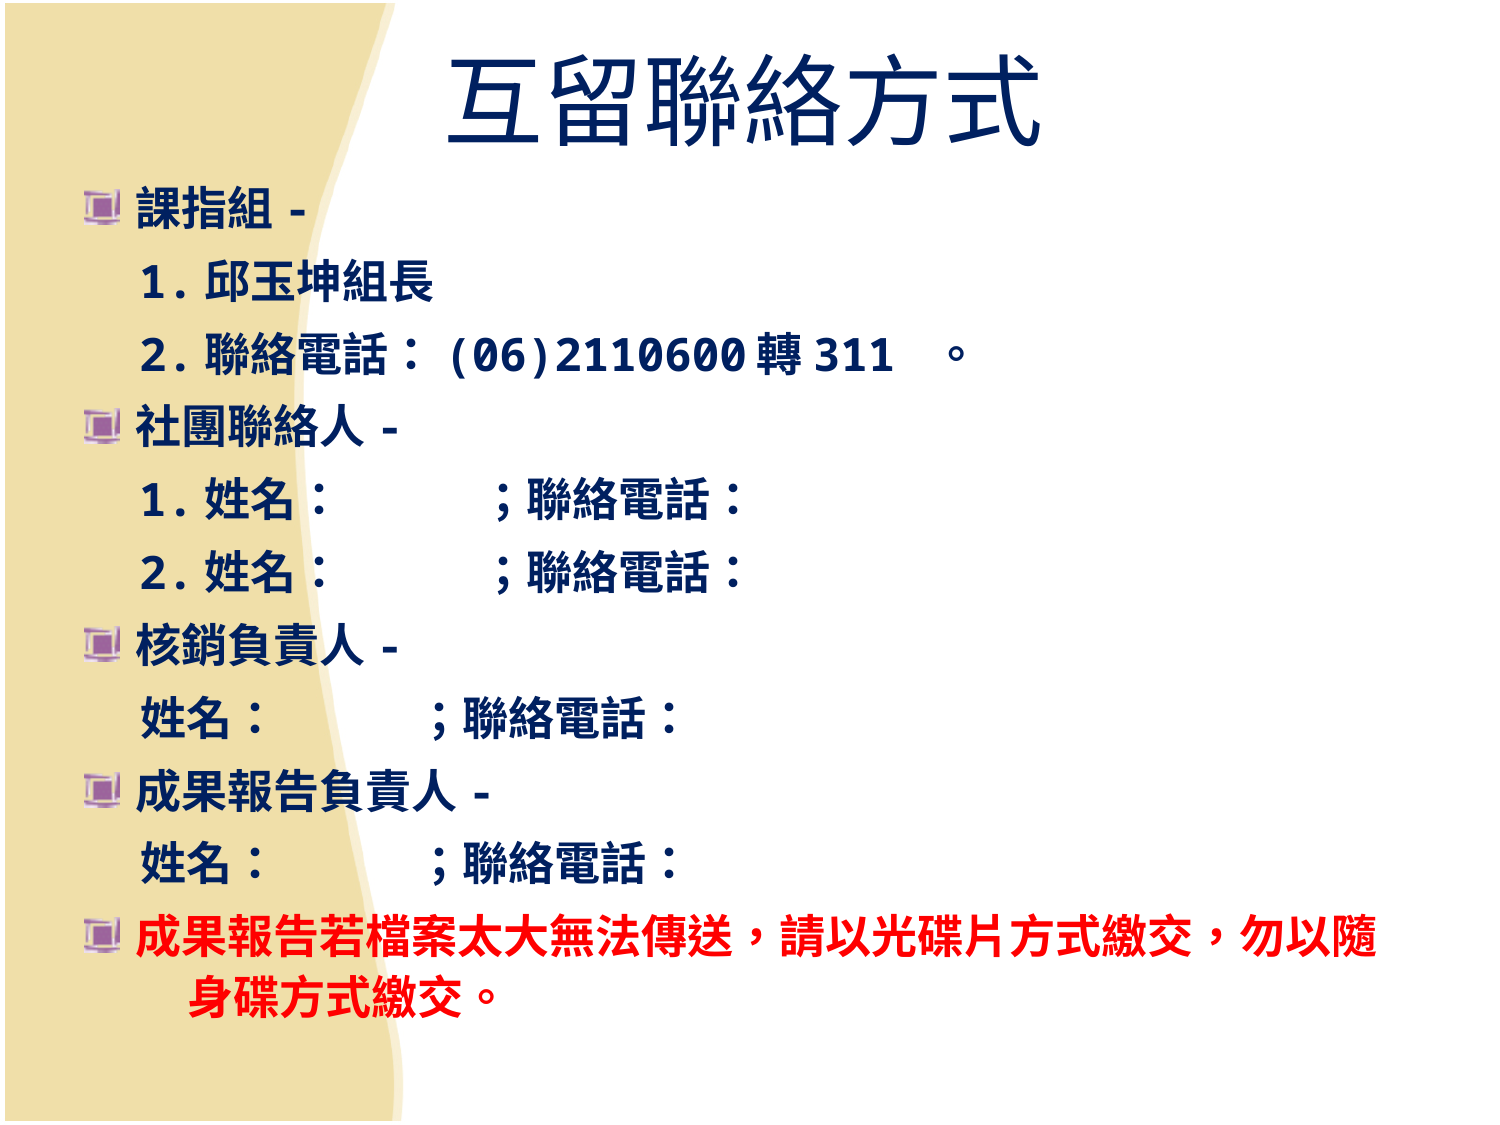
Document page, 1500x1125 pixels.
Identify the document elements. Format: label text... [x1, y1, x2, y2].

list 課指組- 1.邱玉坤組長 2.聯絡電話：(06)2110600轉311 。 社團聯絡人- 1.姓名： ；聯絡電話： 2.姓名： ；聯絡電話： 核銷負責人- 姓名： ；聯絡電話： 成果報告負責人- 姓名： ；聯絡電話： 成果報告若檔案太大無法傳送，請以光碟片方式繳交，勿以隨身碟方式繳交。 [69, 165, 1420, 1106]
title 互留聯絡方式 [395, 30, 1093, 138]
